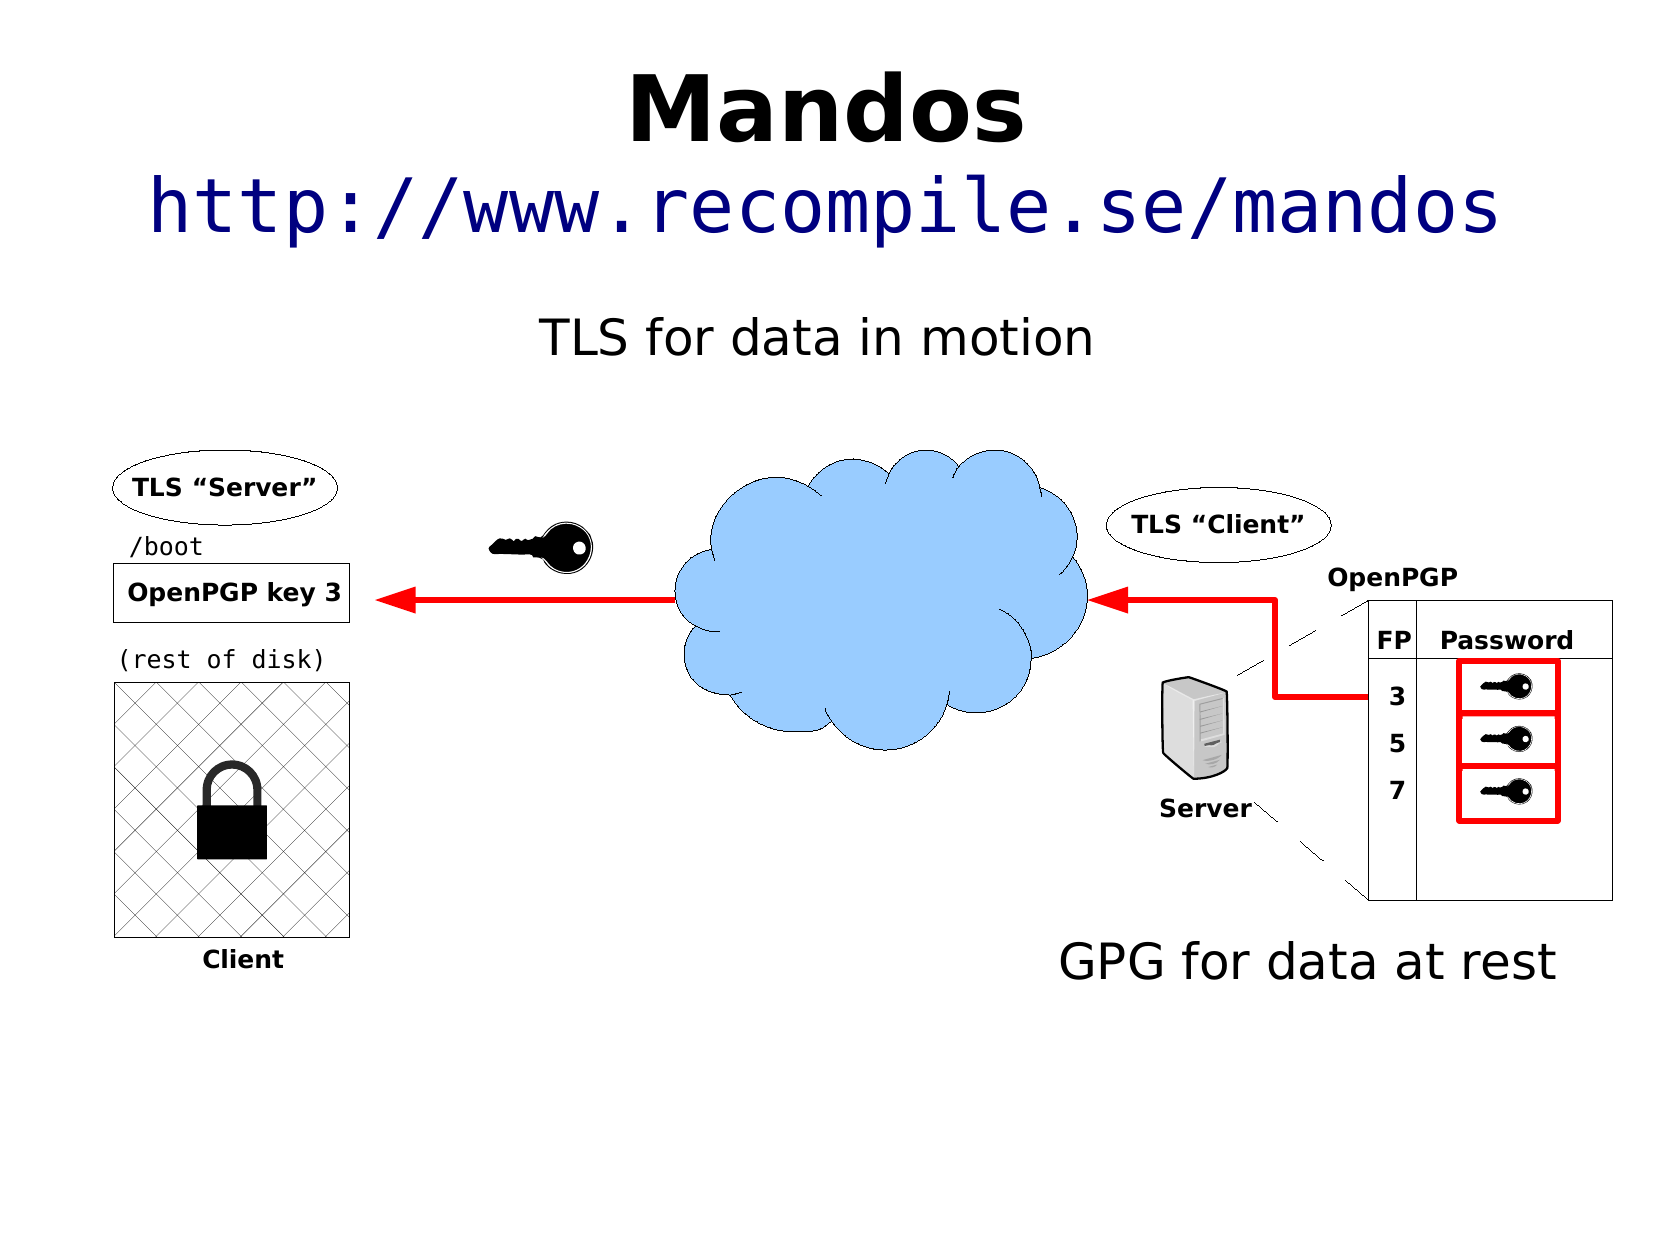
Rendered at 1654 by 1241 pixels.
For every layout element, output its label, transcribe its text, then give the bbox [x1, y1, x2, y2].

text_box GPG for data at rest [1043, 925, 1572, 999]
text_box Password [1425, 618, 1605, 663]
picture [1462, 768, 1555, 818]
text_box [114, 696, 350, 938]
text_box 3 [1374, 675, 1439, 720]
text_box OpenPGP key 3 [112, 570, 376, 615]
text_box Client [187, 937, 300, 982]
picture [170, 748, 294, 872]
text_box FP [1361, 618, 1425, 663]
picture [1462, 716, 1555, 763]
title Mandos http://www.recompile.se/mandos [82, 49, 1571, 257]
text_box TLS “Client” [1106, 487, 1332, 563]
text_box TLS for data in motion [525, 301, 1111, 376]
text_box Server [1144, 786, 1360, 831]
picture [1142, 657, 1247, 806]
text_box 5 [1374, 721, 1439, 766]
text_box [294, 563, 350, 570]
text_box [674, 450, 1088, 751]
text_box TLS “Server” [112, 450, 338, 526]
text_box 7 [1374, 768, 1439, 813]
text_box (rest of disk) [101, 637, 376, 696]
text_box OpenPGP [1312, 555, 1501, 601]
text_box /boot [114, 525, 294, 570]
text_box [113, 615, 350, 623]
picture [453, 502, 638, 597]
picture [1462, 663, 1555, 710]
text_box [1369, 600, 1613, 901]
